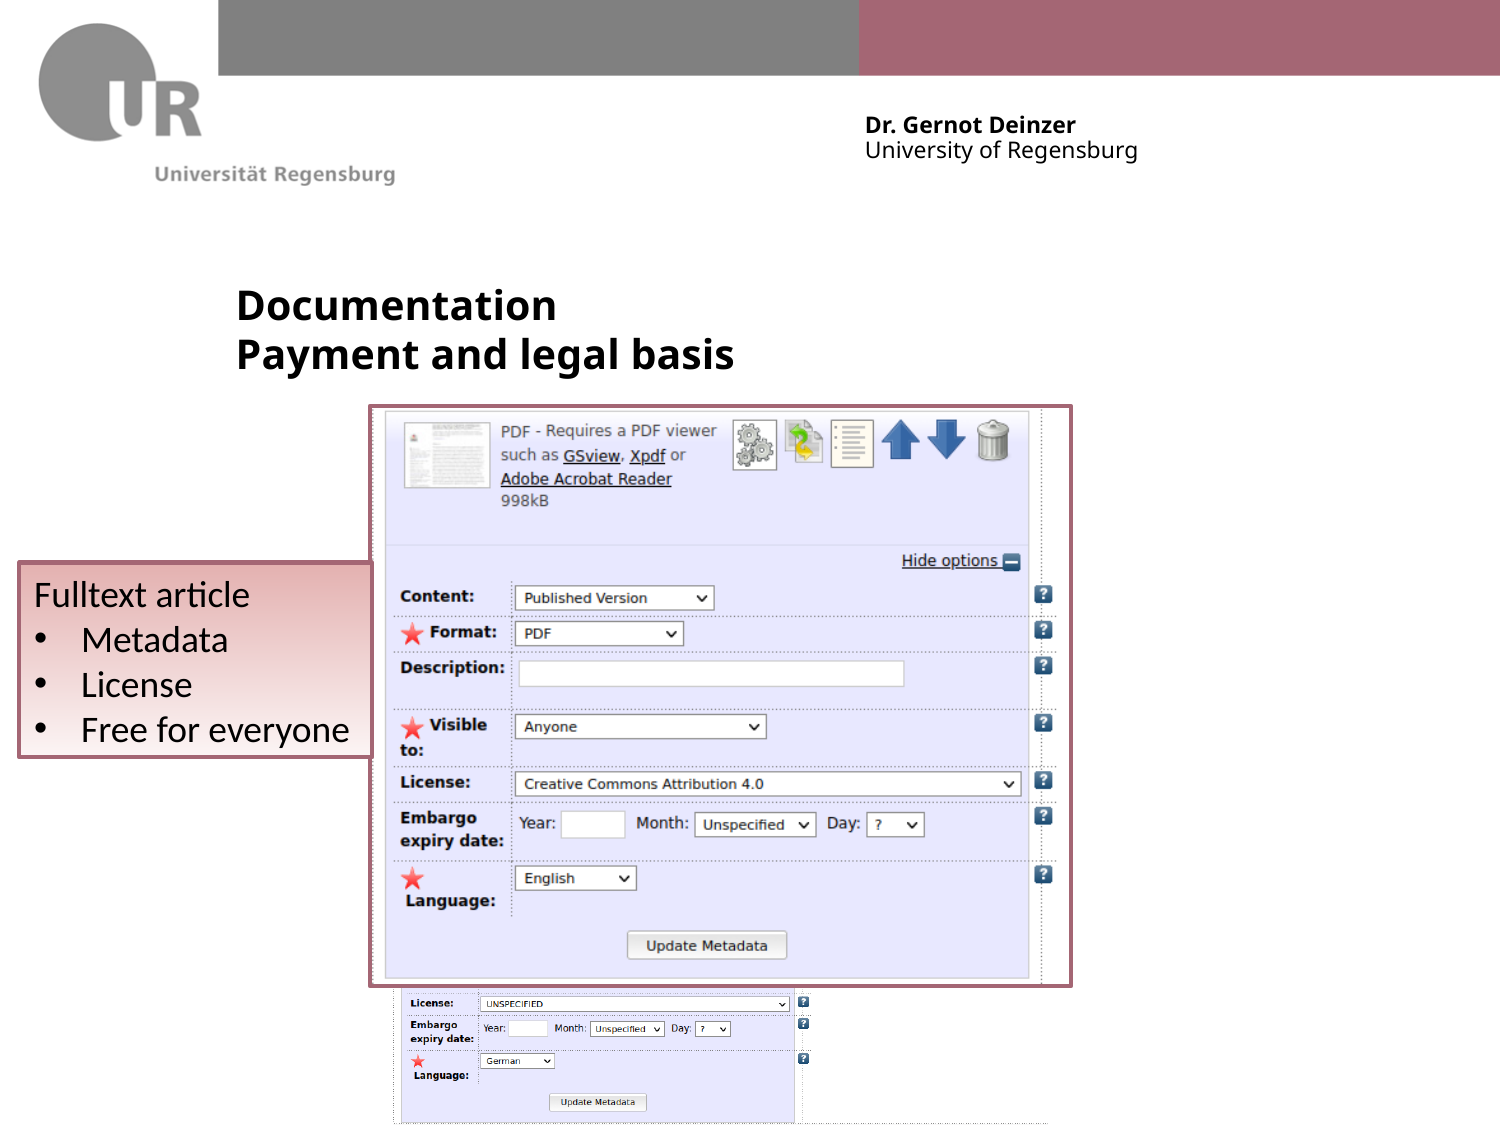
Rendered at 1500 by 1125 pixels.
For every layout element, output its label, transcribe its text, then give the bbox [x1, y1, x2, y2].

picture [371, 408, 1069, 985]
picture [393, 988, 1048, 1125]
picture [17, 18, 419, 209]
title Documentation Payment and legal basis [220, 271, 1400, 386]
text_box Fulltext article Metadata License Free for everyone [19, 562, 372, 758]
